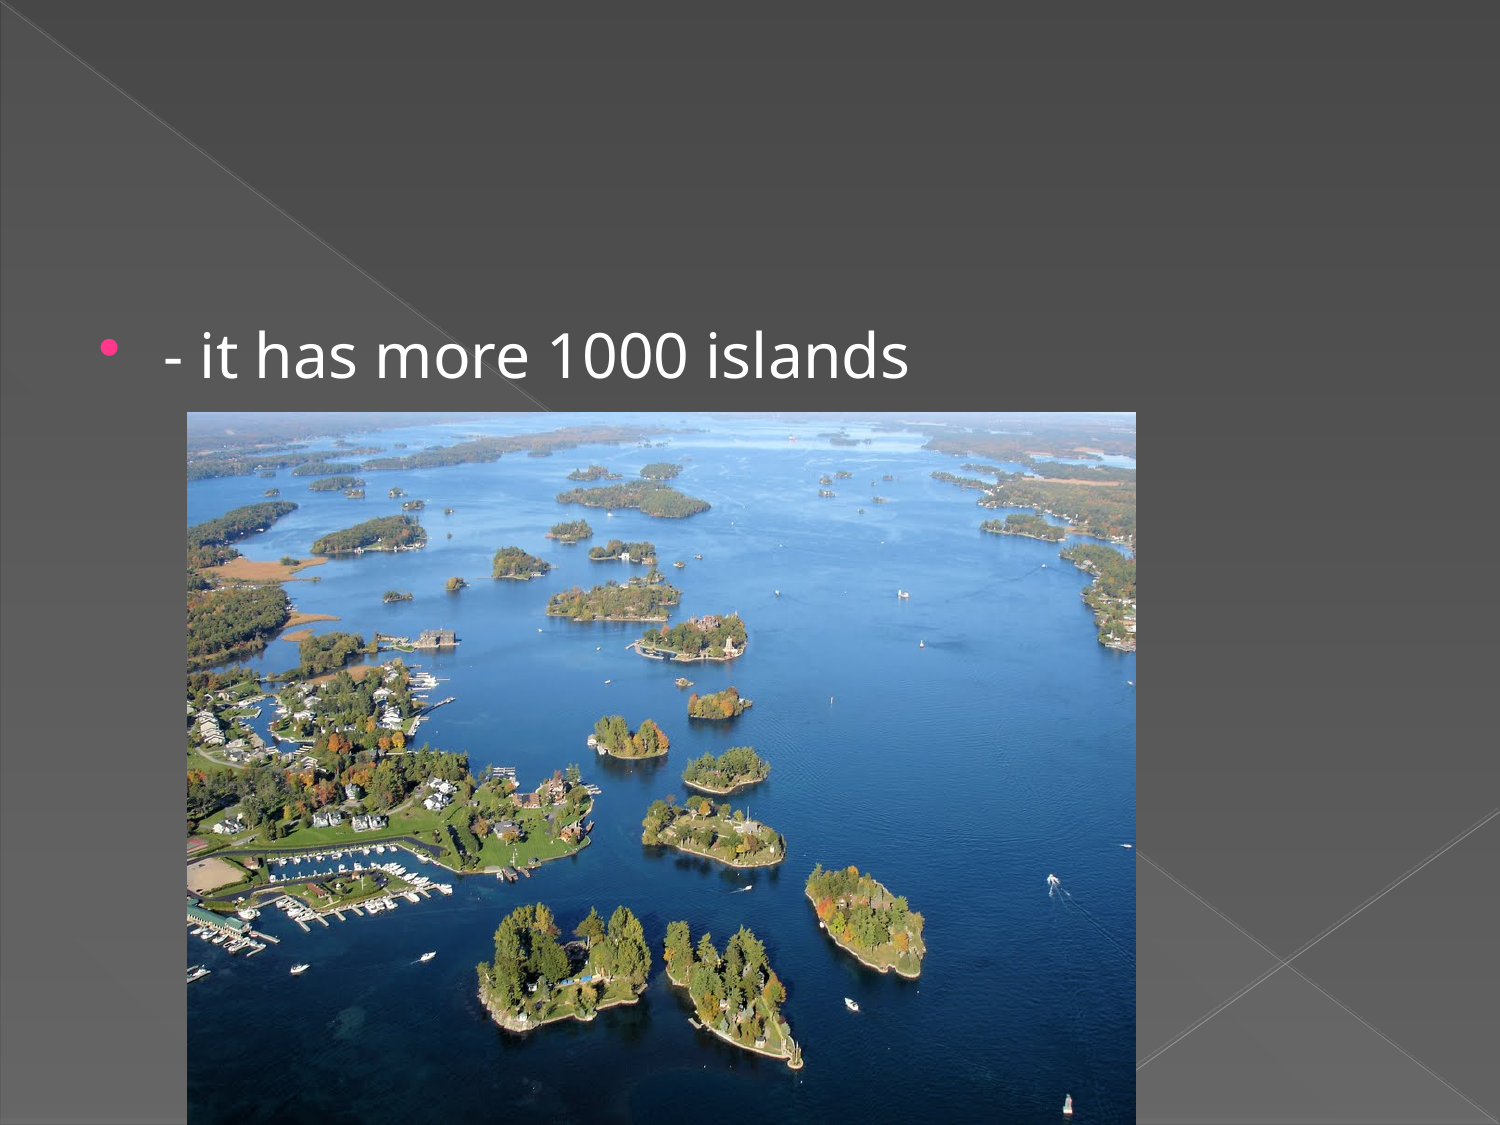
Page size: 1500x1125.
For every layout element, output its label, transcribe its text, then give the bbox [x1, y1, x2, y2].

list - it has more 1000 islands [75, 308, 1425, 1059]
picture [187, 412, 1136, 1125]
